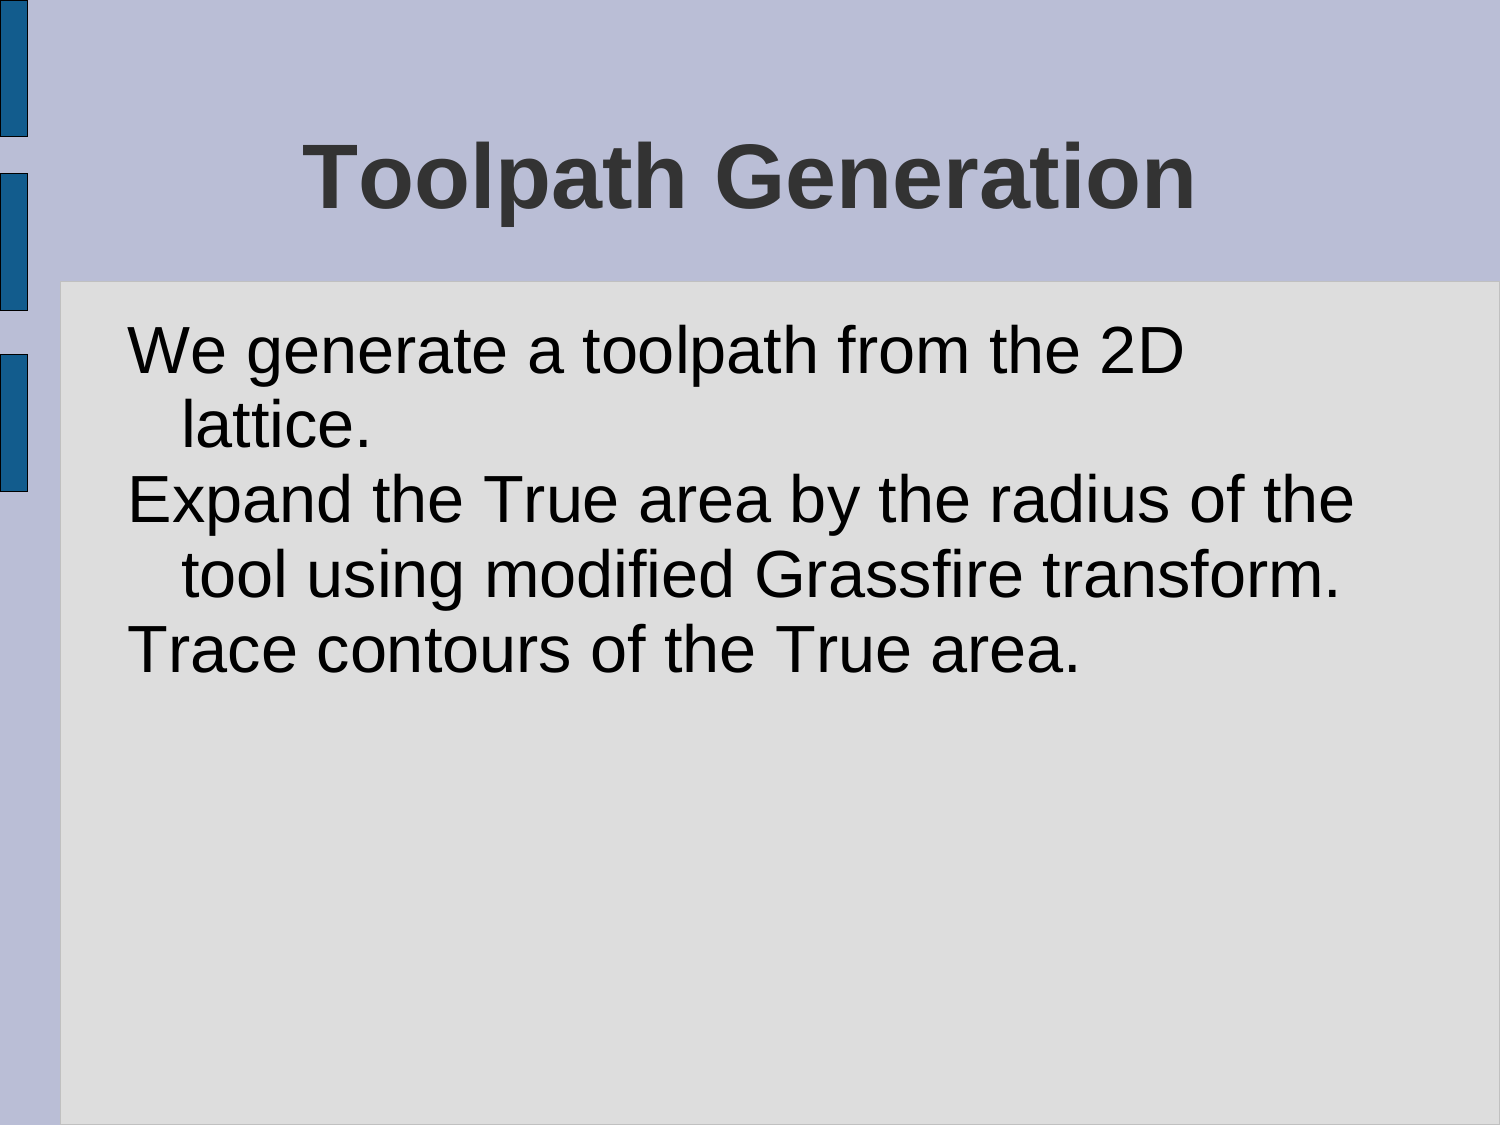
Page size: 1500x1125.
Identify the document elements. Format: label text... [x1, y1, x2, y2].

list We generate a toolpath from the 2D lattice. Expand the True area by the radius of the tool using modified Grassfire transform. Trace contours of the True area. [110, 312, 1392, 1022]
title Toolpath Generation [110, 74, 1392, 279]
